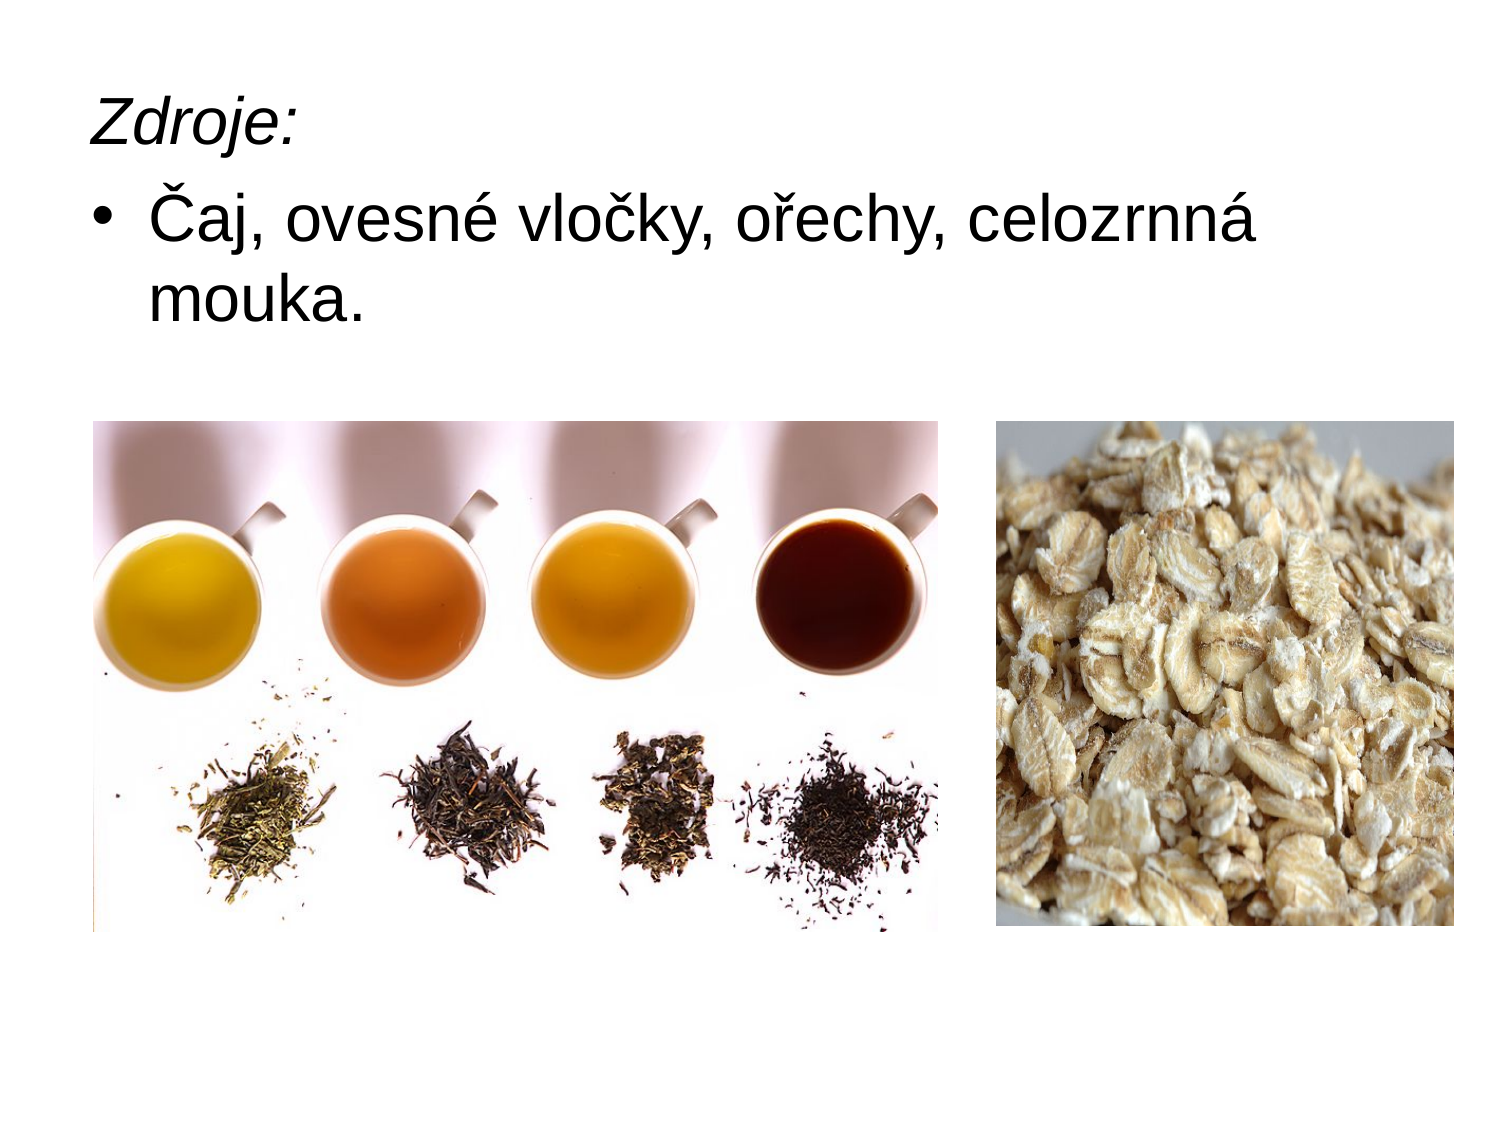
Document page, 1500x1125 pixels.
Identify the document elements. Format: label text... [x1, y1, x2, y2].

picture [996, 421, 1454, 926]
picture [93, 421, 938, 932]
list Zdroje: Čaj, ovesné vločky, ořechy, celozrnná mouka. [76, 70, 1427, 1010]
